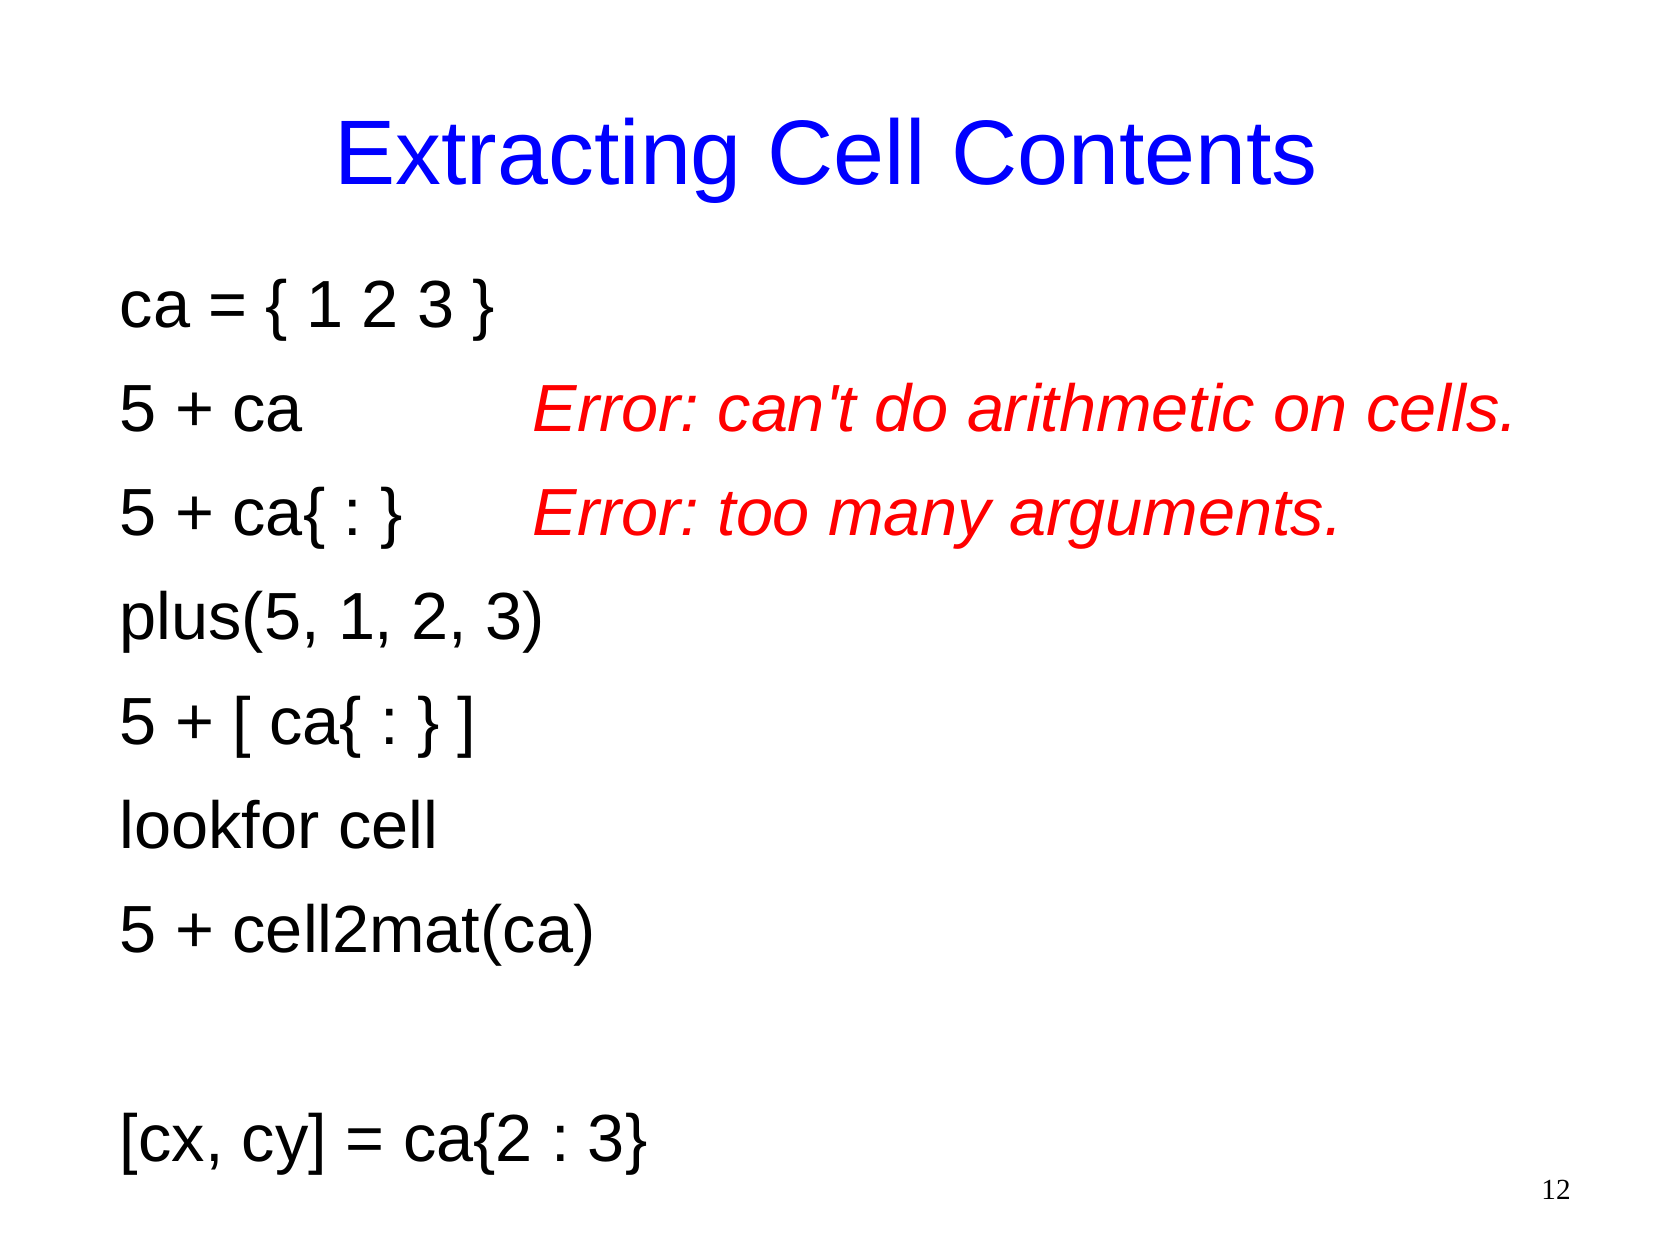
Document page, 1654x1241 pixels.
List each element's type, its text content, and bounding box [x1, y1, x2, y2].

list ca = { 1 2 3 } 5 + ca Error: can't do arithmetic on cells. 5 + ca{ : } Error: too many arguments. plus(5, 1, 2, 3) 5 + [ ca{ : } ] lookfor cell 5 + cell2mat(ca) [cx, cy] = ca{2 : 3} [82, 266, 1571, 1176]
title Extracting Cell Contents [82, 56, 1571, 250]
